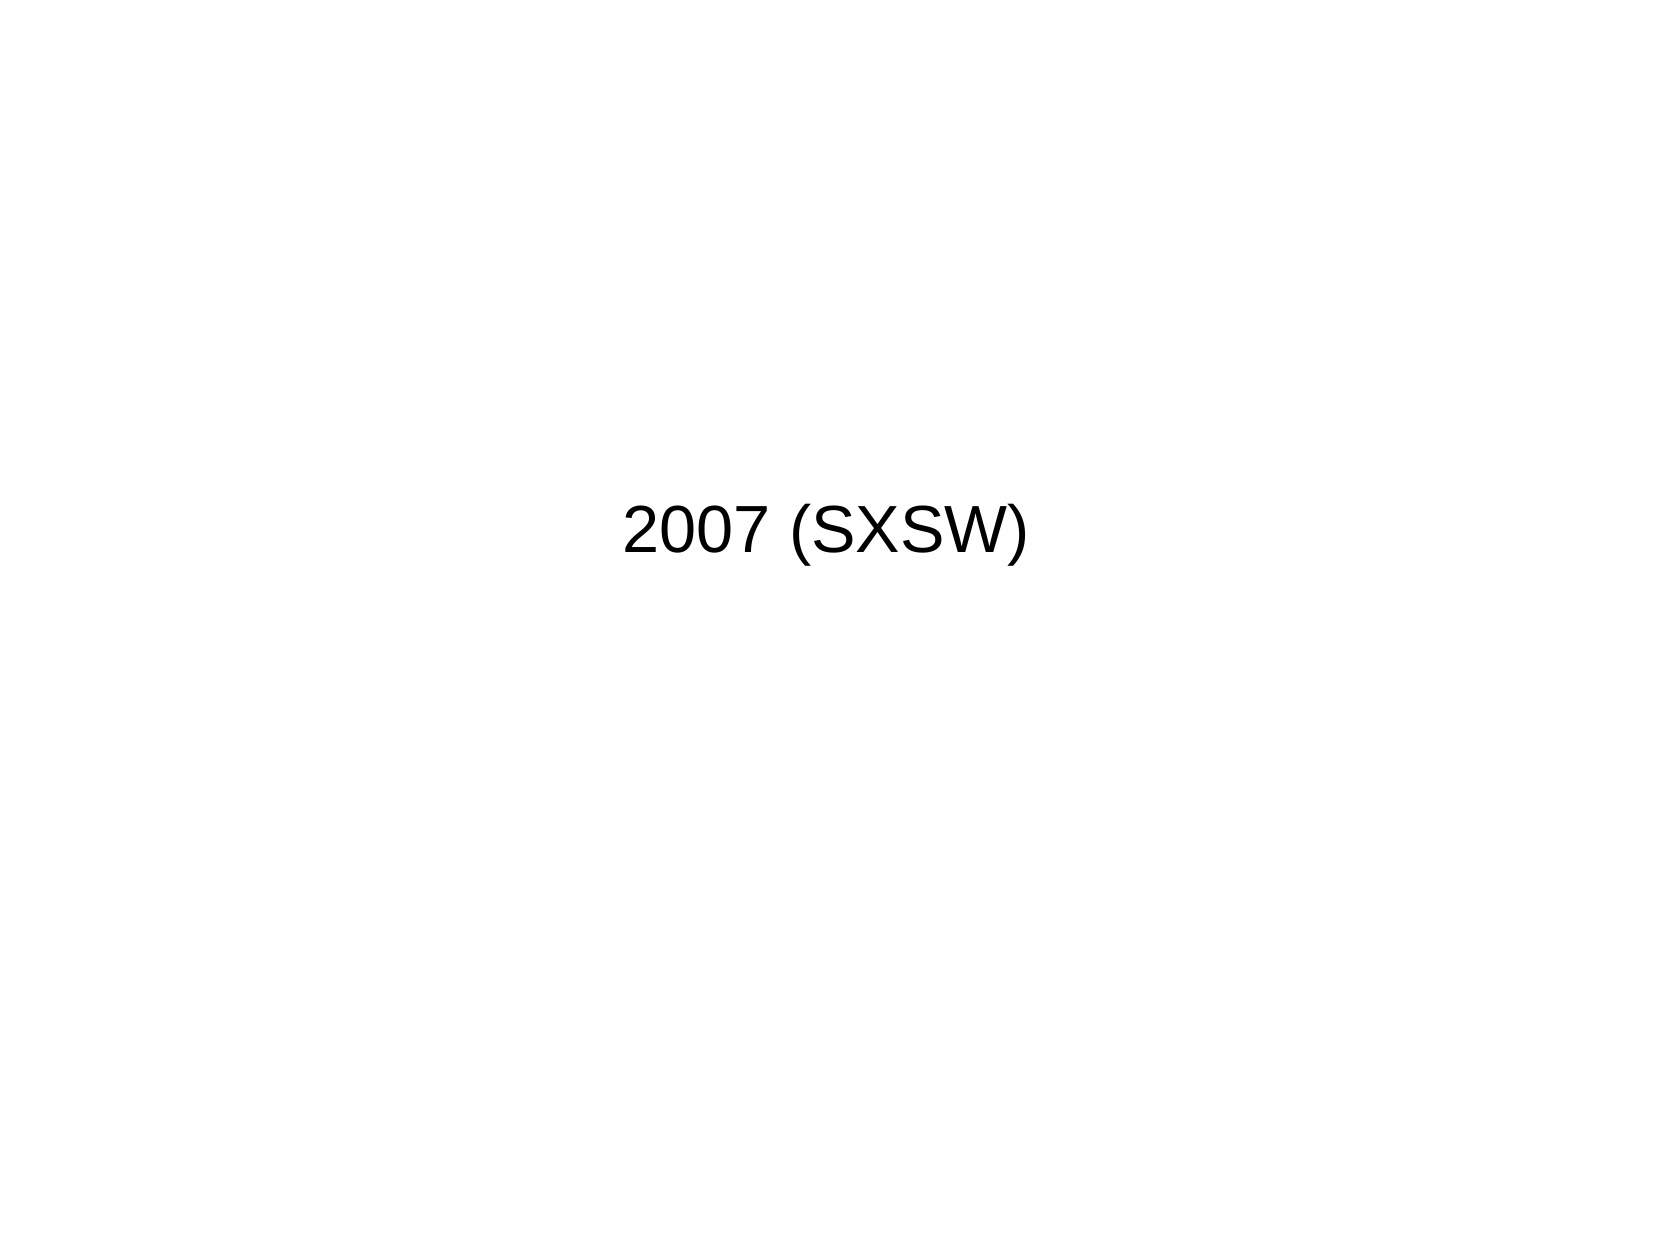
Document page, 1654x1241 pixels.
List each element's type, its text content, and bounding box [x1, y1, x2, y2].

subtitle 2007 (SXSW) [82, 49, 1571, 1010]
